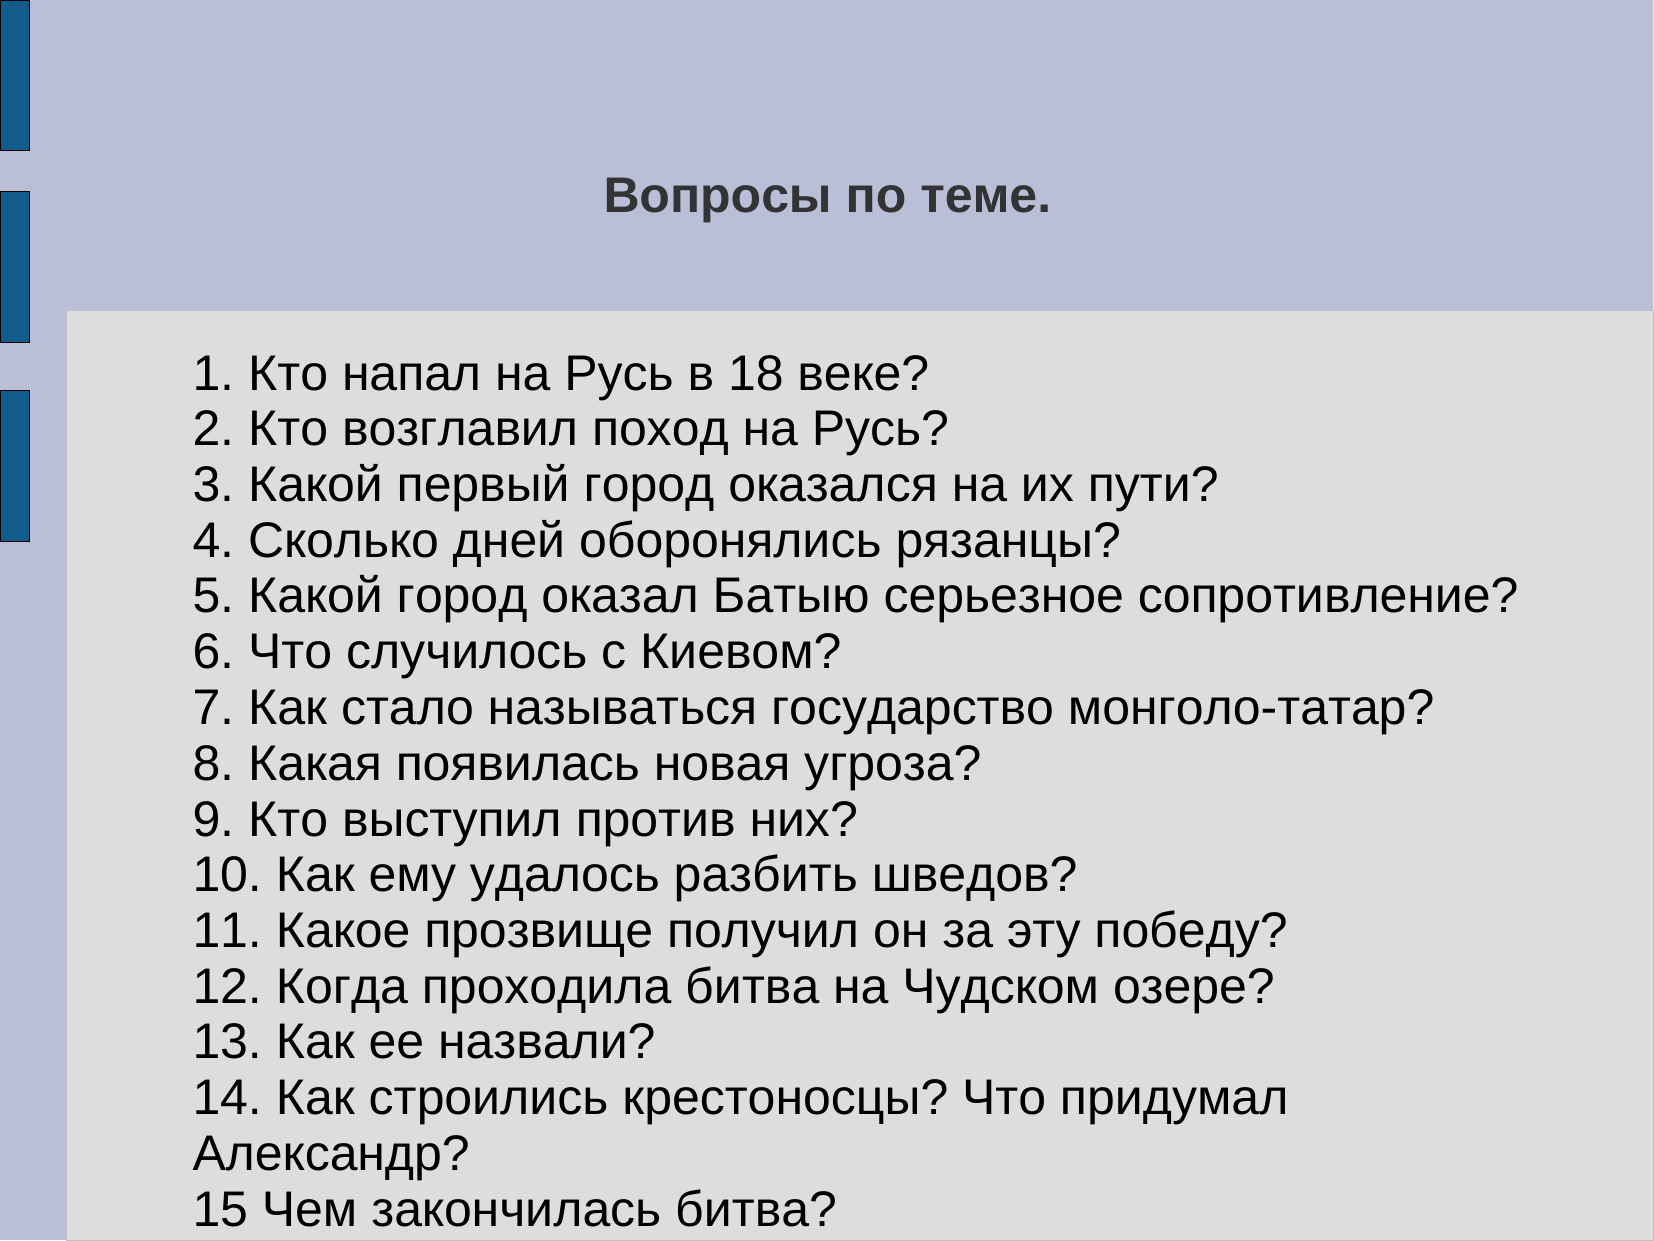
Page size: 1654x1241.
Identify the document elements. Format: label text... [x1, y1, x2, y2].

title Вопросы по теме. [121, 91, 1534, 299]
list 1. Кто напал на Русь в 18 веке? 2. Кто возглавил поход на Русь? 3. Какой первый город оказался на их пути? 4. Сколько дней оборонялись рязанцы? 5. Какой город оказал Батыю серьезное сопротивление? 6. Что случилось с Киевом? 7. Как стало называться государство монголо-татар? 8. Какая появилась новая угроза? 9. Кто выступил против них? 10. Как ему удалось разбить шведов? 11. Какое прозвище получил он за эту победу? 12. Когда проходила битва на Чудском озере? 13. Как ее назвали? 14. Как строились крестоносцы? Что придумал Александр? 15 Чем закончилась битва? [121, 344, 1534, 1237]
